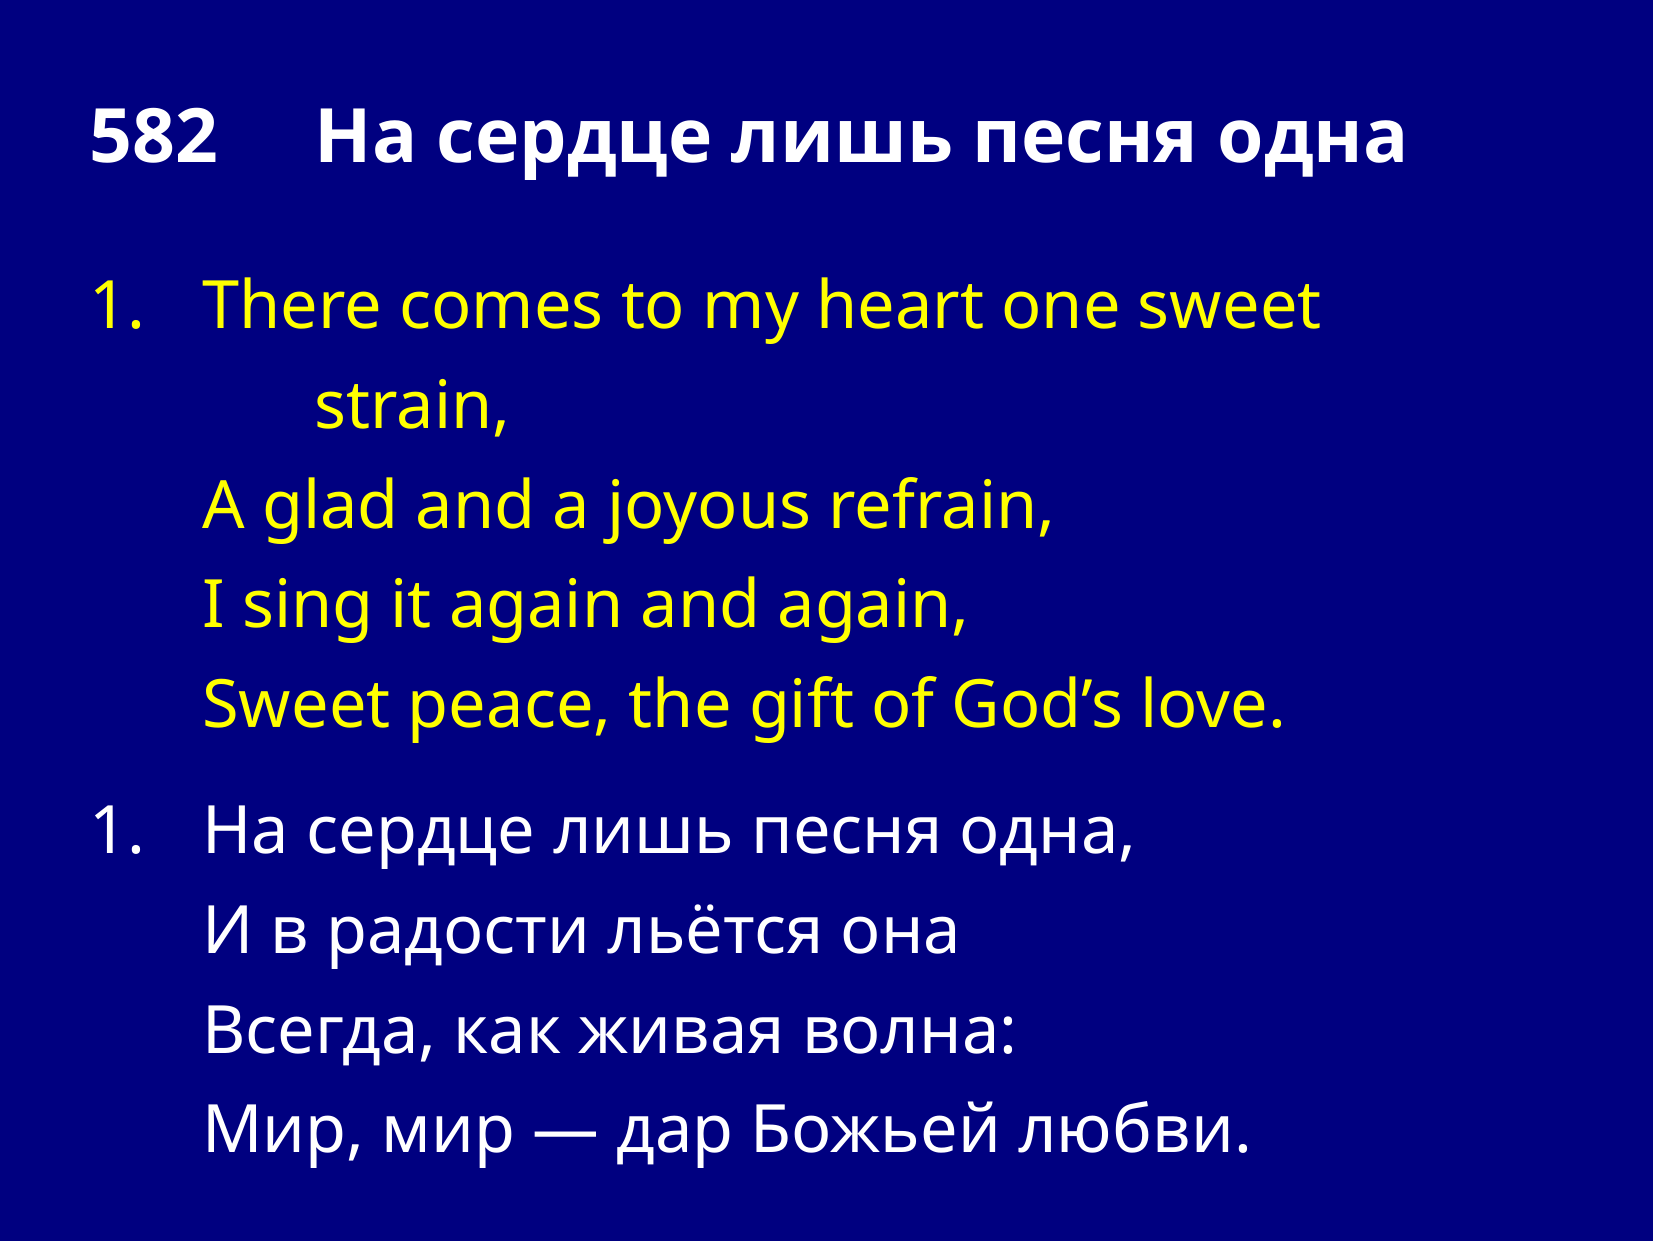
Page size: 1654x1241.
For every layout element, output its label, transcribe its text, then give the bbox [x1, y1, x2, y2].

text_box 582 На сердце лишь песня одна [75, 75, 1576, 188]
text_box 1. На сердце лишь песня одна, И в радости льётся она Всегда, как живая волна: Мир, мир — дар Божьей любви. [75, 675, 1576, 1163]
text_box 1. There comes to my heart one sweet strain, A glad and a joyous refrain, I sing it again and again, Sweet peace, the gift of God’s love. [75, 188, 1576, 675]
